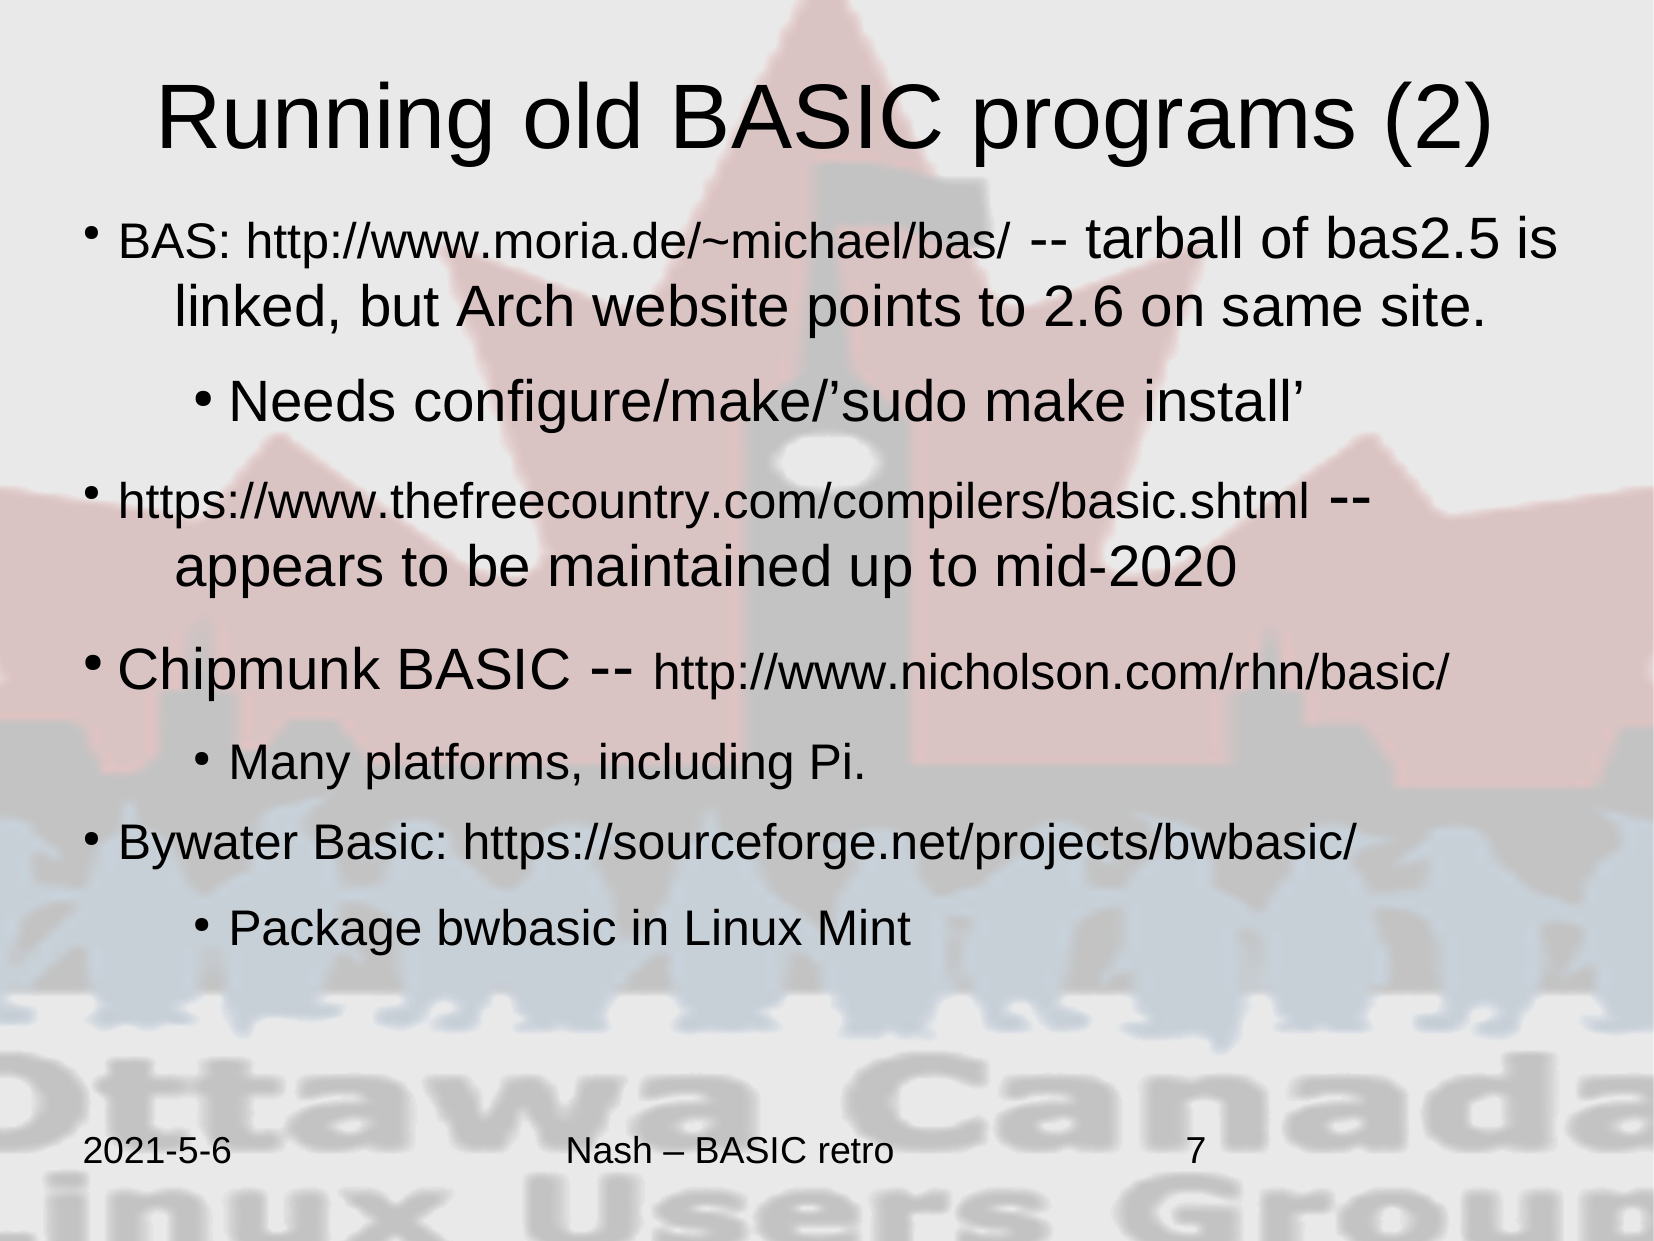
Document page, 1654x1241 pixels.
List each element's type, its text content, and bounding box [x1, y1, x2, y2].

list BAS: http://www.moria.de/~michael/bas/ -- tarball of bas2.5 is linked, but Arch website points to 2.6 on same site. Needs configure/make/’sudo make install’ https://www.thefreecountry.com/compilers/basic.shtml -- appears to be maintained up to mid-2020 Chipmunk BASIC -- http://www.nicholson.com/rhn/basic/ Many platforms, including Pi. Bywater Basic: https://sourceforge.net/projects/bwbasic/ Package bwbasic in Linux Mint [82, 194, 1595, 1087]
title Running old BASIC programs (2) [82, 14, 1570, 194]
picture [0, 0, 1654, 1241]
